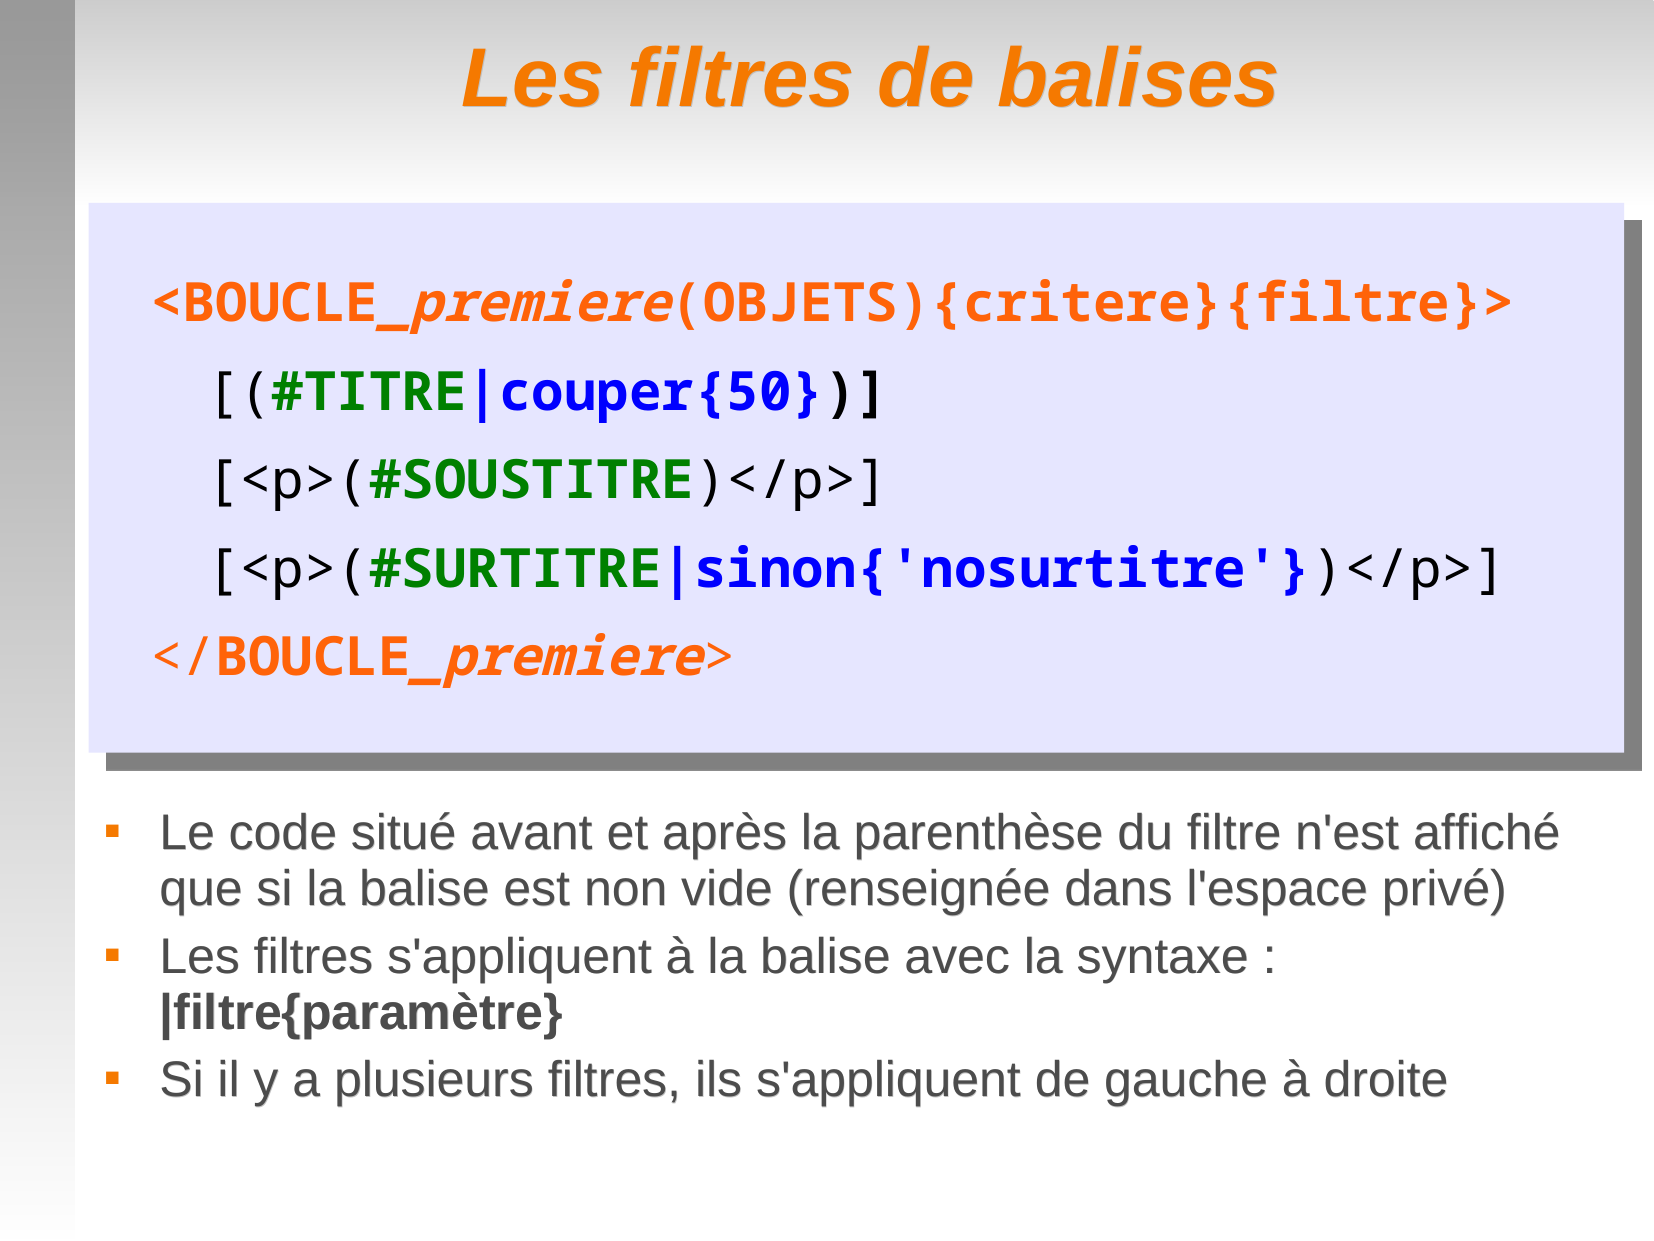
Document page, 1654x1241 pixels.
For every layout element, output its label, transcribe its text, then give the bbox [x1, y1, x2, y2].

text_box <BOUCLE_premiere(OBJETS){critere}{filtre}> [(#TITRE|couper{50})] [<p>(#SOUSTITRE)</p>] [<p>(#SURTITRE|sinon{'nosurtitre'})</p>] </BOUCLE_premiere> [88, 202, 1625, 727]
title Les filtres de balises [88, 0, 1654, 157]
list Le code situé avant et après la parenthèse du filtre n'est affiché que si la balise est non vide (renseignée dans l'espace privé) Les filtres s'appliquent à la balise avec la syntaxe : |filtre{paramètre} Si il y a plusieurs filtres, ils s'appliquent de gauche à droite [88, 804, 1625, 1217]
